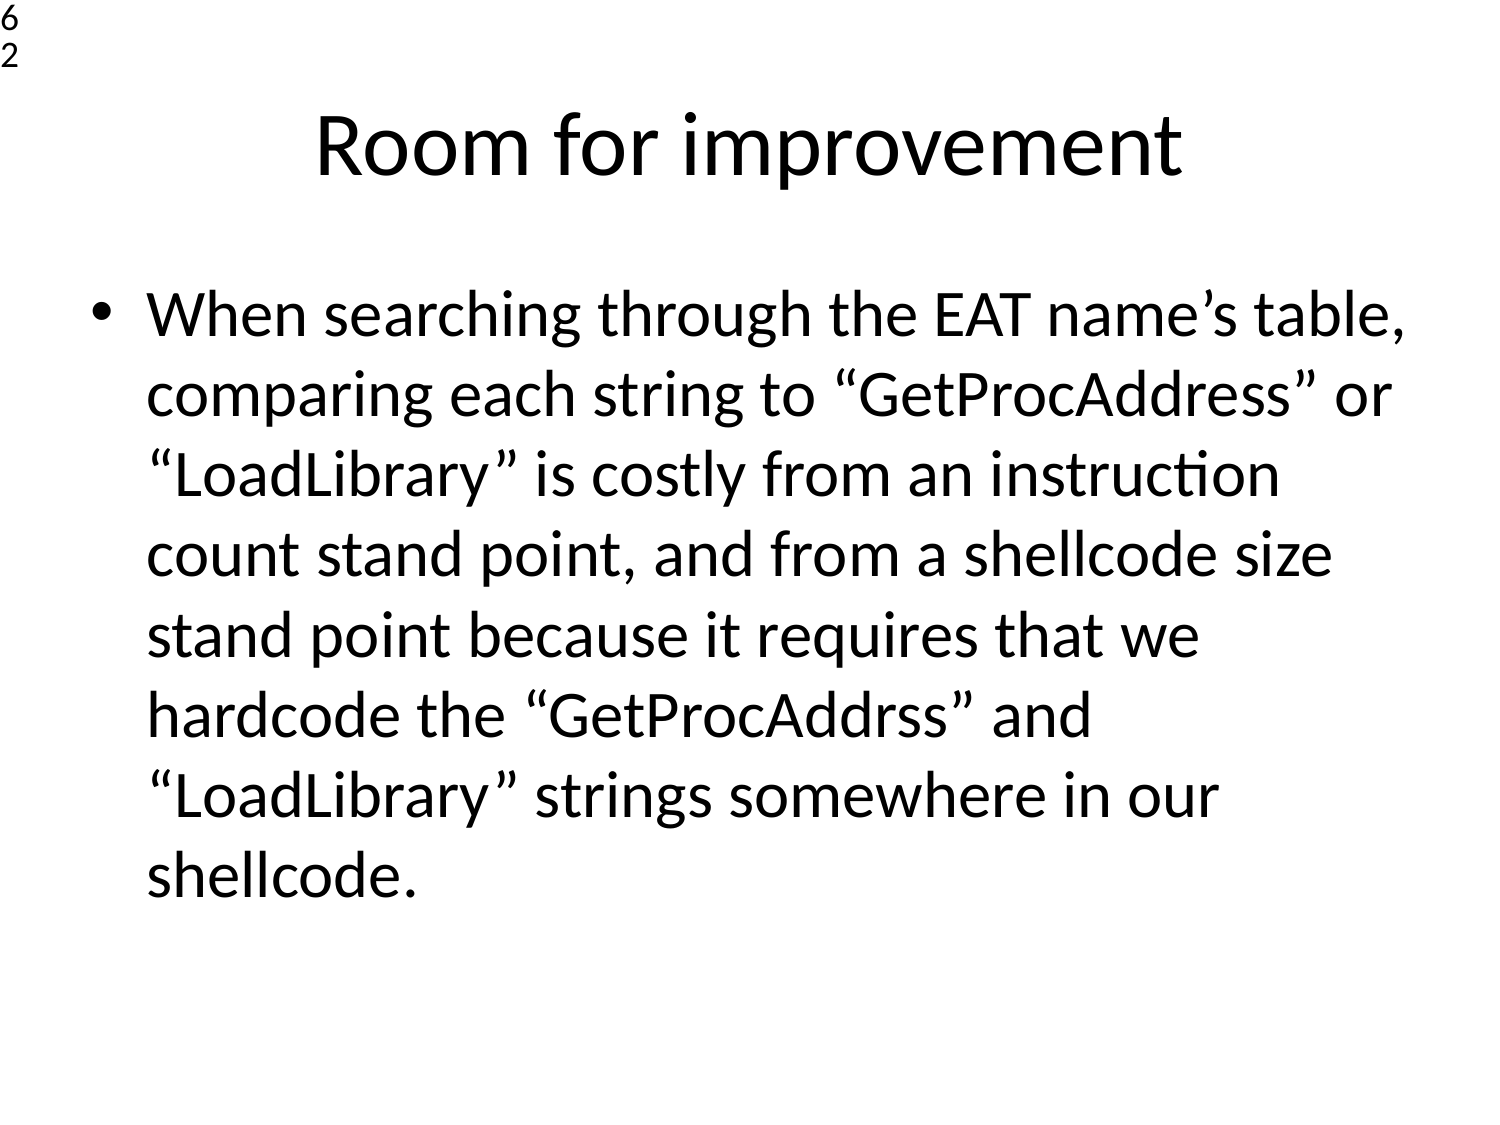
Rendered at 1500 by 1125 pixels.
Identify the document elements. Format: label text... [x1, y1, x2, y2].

title Room for improvement [75, 45, 1425, 233]
list When searching through the EAT name’s table, comparing each string to “GetProcAddress” or “LoadLibrary” is costly from an instruction count stand point, and from a shellcode size stand point because it requires that we hardcode the “GetProcAddrss” and “LoadLibrary” strings somewhere in our shellcode. [75, 262, 1425, 1005]
